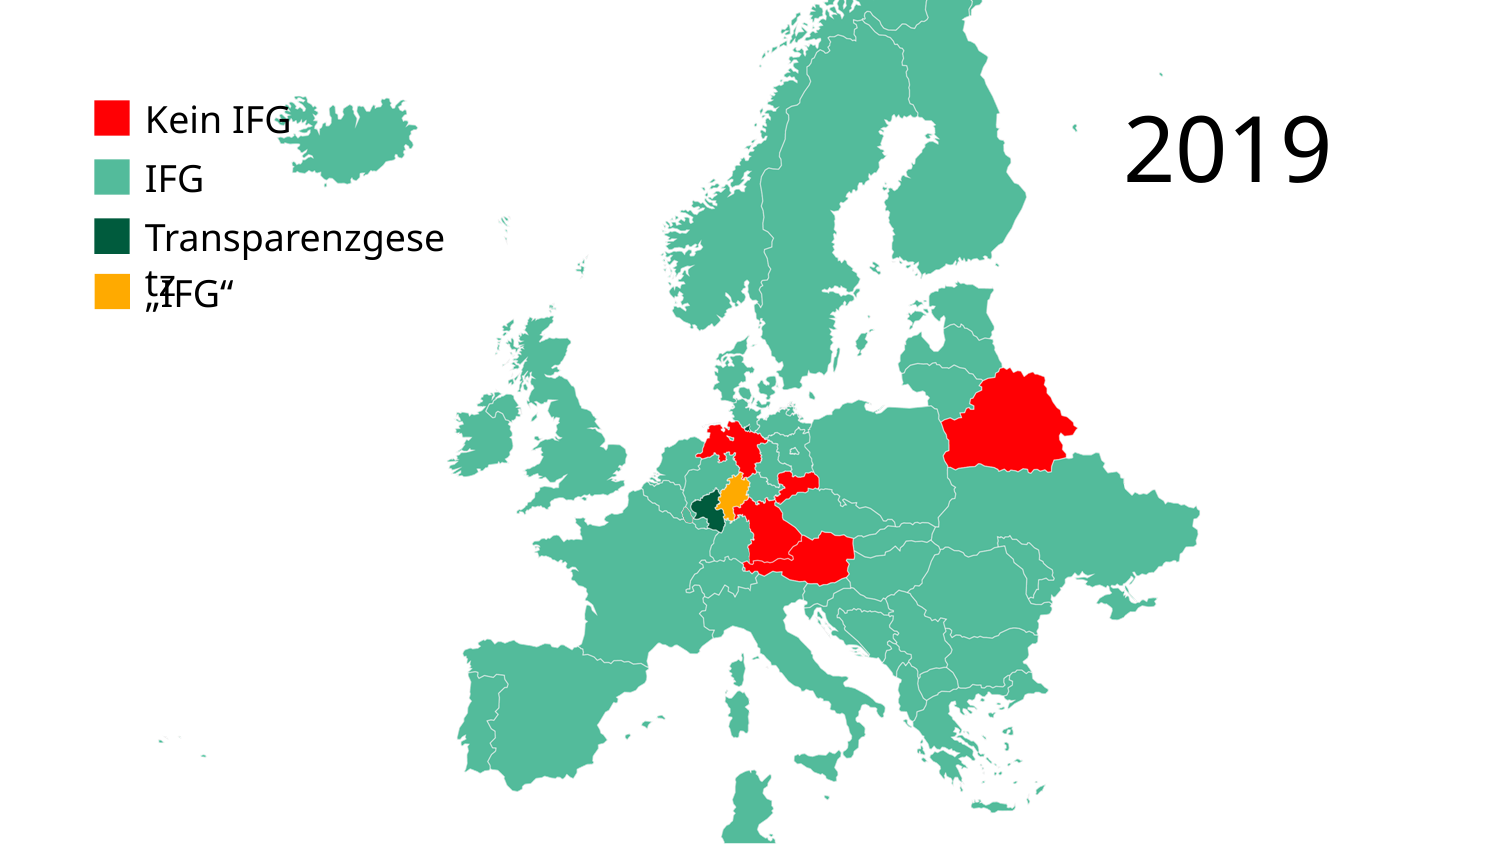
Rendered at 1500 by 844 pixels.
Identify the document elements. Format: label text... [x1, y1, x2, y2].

text_box IFG [129, 147, 402, 206]
text_box Kein IFG [129, 88, 402, 147]
text_box [94, 218, 129, 254]
title 2019 [1080, 55, 1376, 237]
picture [1, 0, 1499, 844]
text_box Transparenzgesetz [129, 206, 461, 268]
text_box „IFG“ [130, 262, 461, 323]
text_box [94, 159, 129, 195]
text_box [94, 100, 129, 136]
text_box [94, 273, 130, 310]
